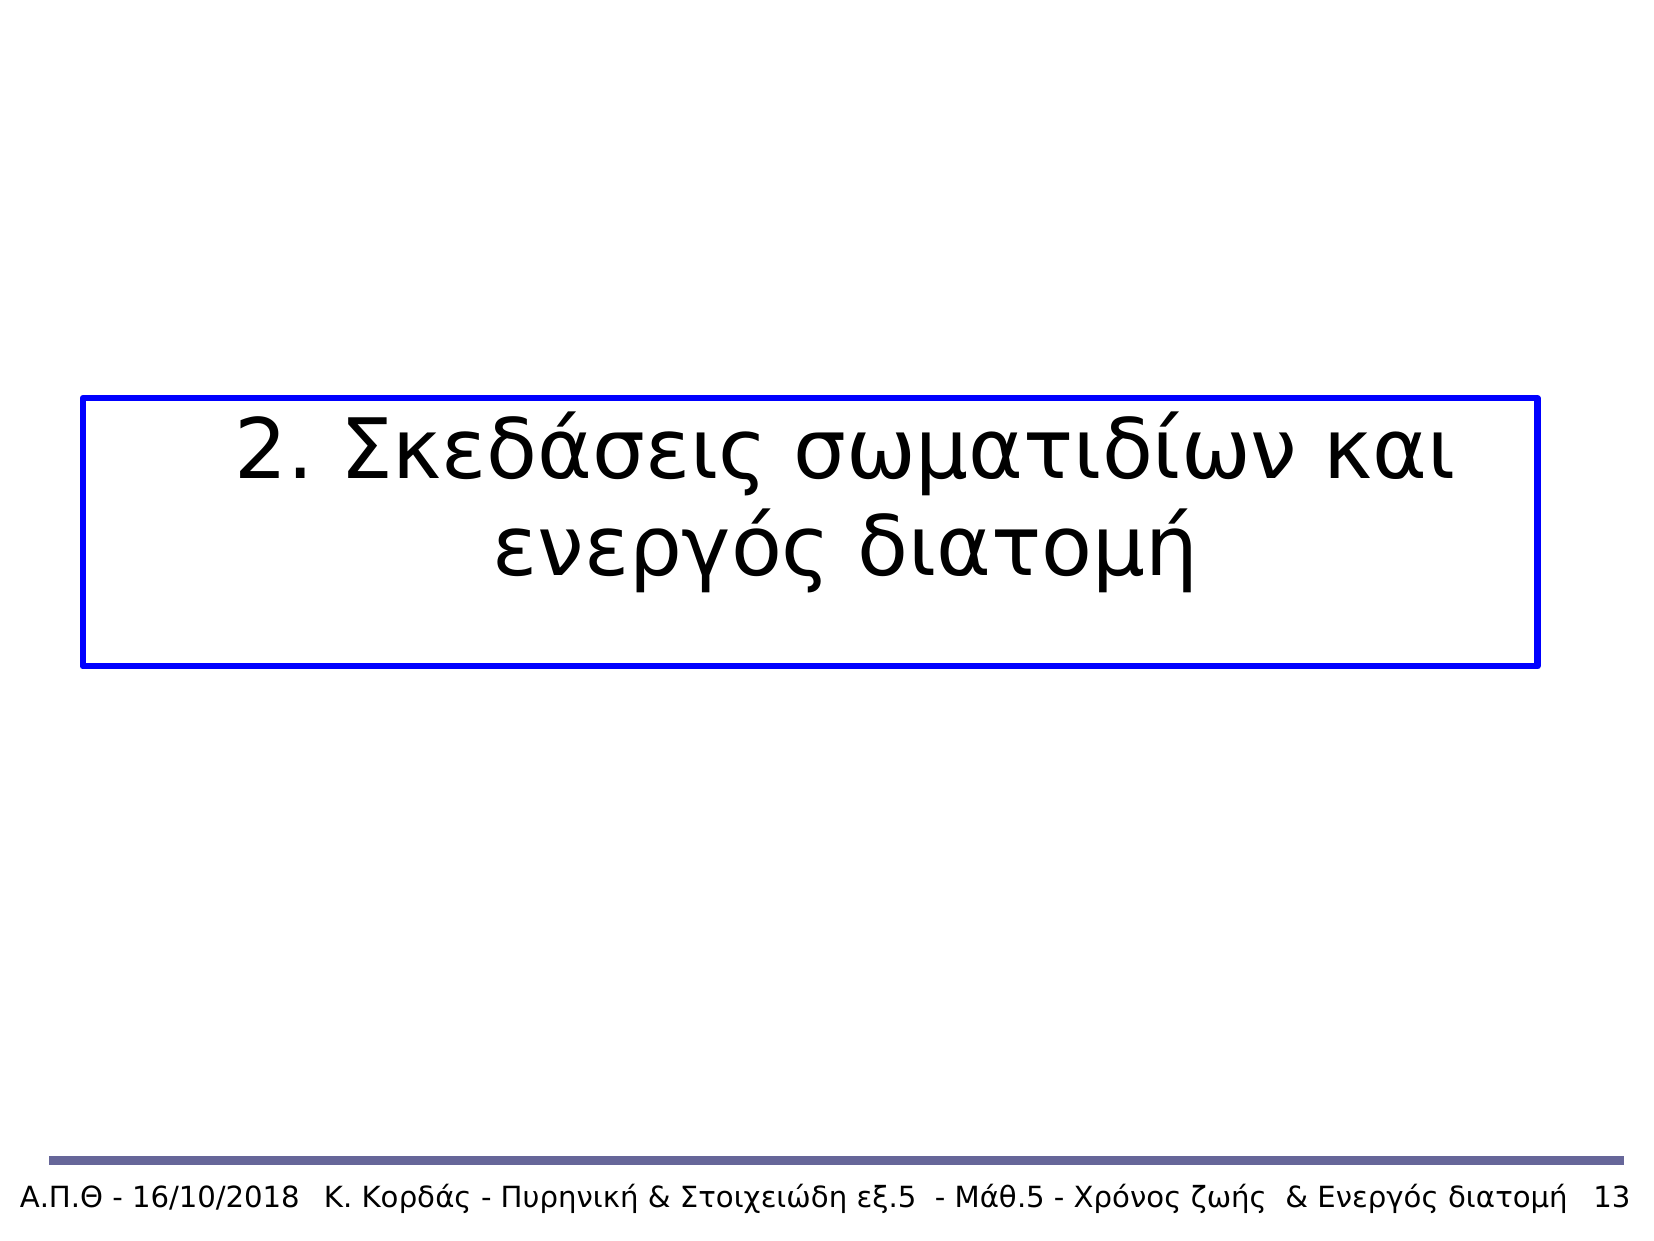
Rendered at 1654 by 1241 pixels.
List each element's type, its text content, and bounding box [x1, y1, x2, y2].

list 2. Σκεδάσεις σωματιδίων και ενεργός διατομή [82, 398, 1538, 667]
